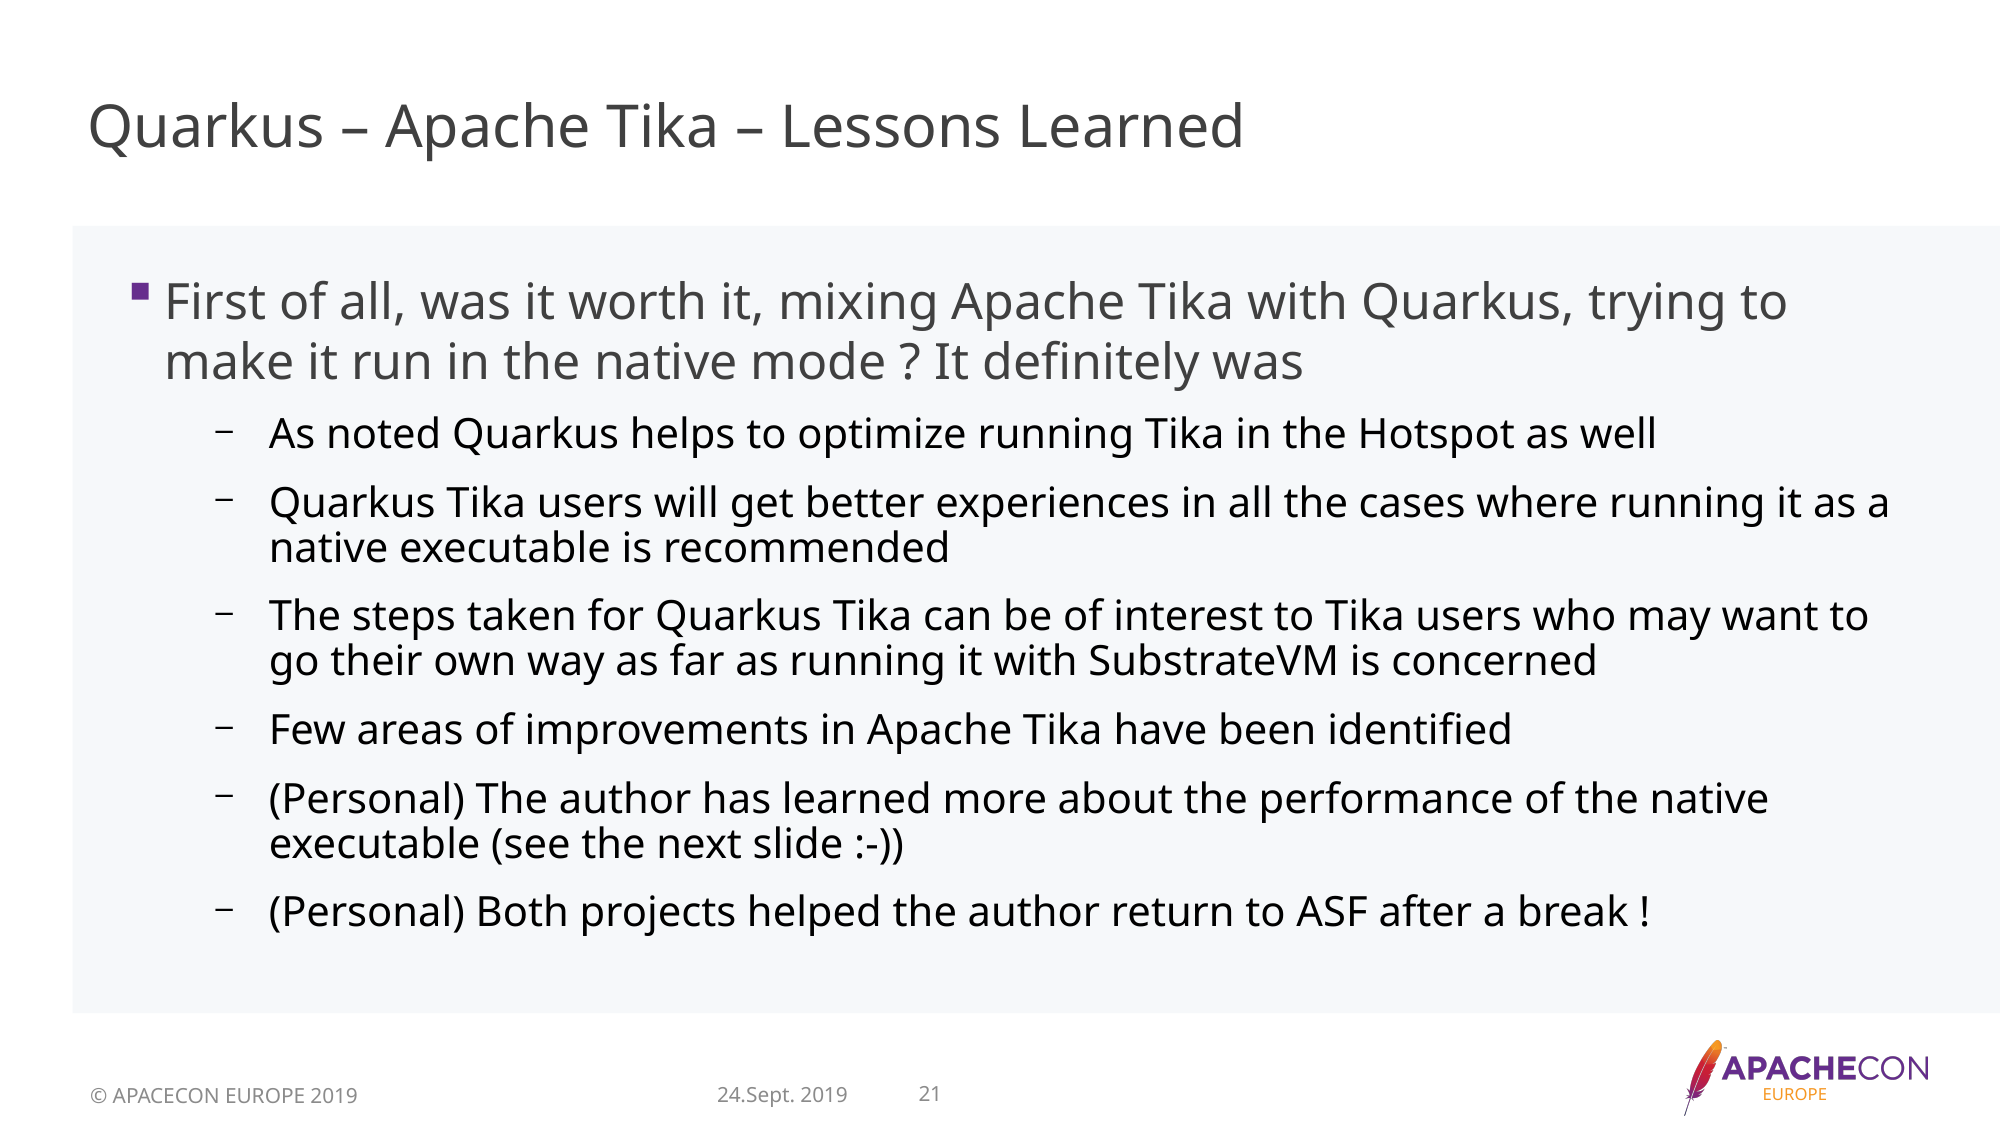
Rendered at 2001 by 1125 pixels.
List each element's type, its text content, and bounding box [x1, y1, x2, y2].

title Quarkus – Apache Tika – Lessons Learned [72, 80, 1928, 167]
picture [1684, 1040, 1928, 1116]
list First of all, was it worth it, mixing Apache Tika with Quarkus, trying to make it run in the native mode ? It definitely was As noted Quarkus helps to optimize running Tika in the Hotspot as well Quarkus Tika users will get better experiences in all the cases where running it as a native executable is recommended The steps taken for Quarkus Tika can be of interest to Tika users who may want to go their own way as far as running it with SubstrateVM is concerned Few areas of improvements in Apache Tika have been identified (Personal) The author has learned more about the performance of the native executable (see the next slide :-)) (Personal) Both projects helped the author return to ASF after a break ! [112, 261, 1928, 976]
slide_number <number> [878, 1065, 957, 1124]
footer © APACECON EUROPE 2019 [74, 1065, 686, 1125]
slide_number 24.Sept. 2019 [693, 1065, 871, 1124]
